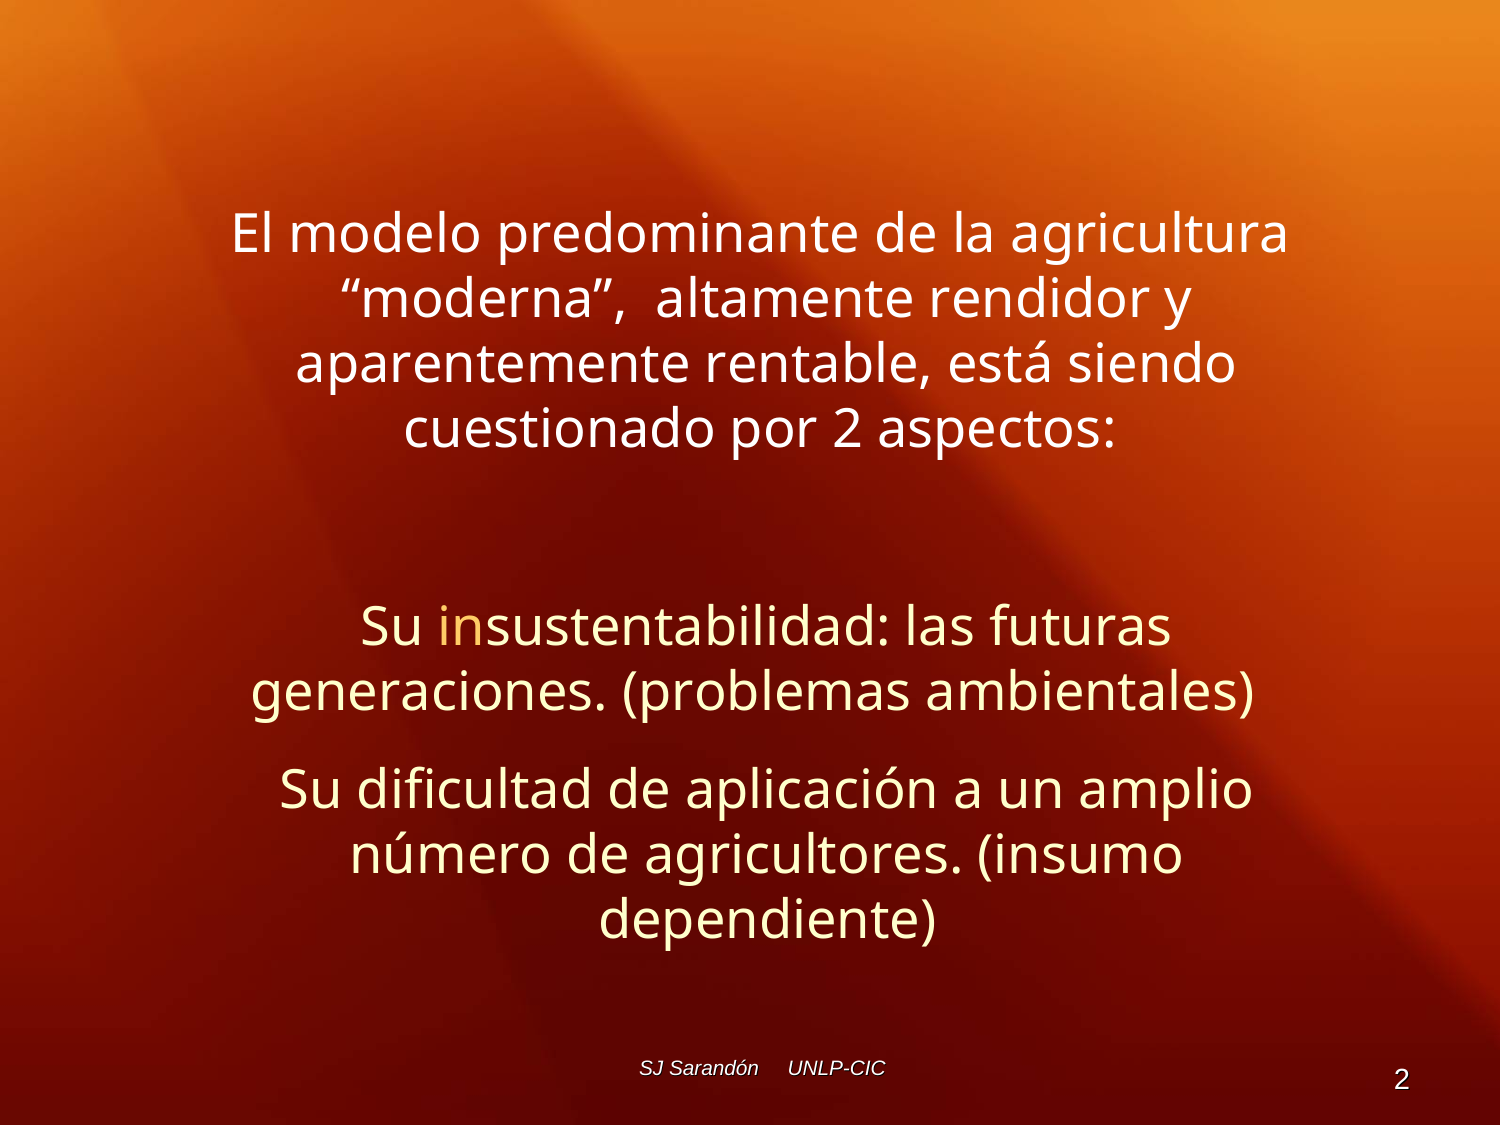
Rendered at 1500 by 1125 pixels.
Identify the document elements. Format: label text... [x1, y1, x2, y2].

text_box SJ Sarandón UNLP-CIC [524, 1009, 1000, 1088]
text_box <número> [1074, 1024, 1426, 1103]
text_box El modelo predominante de la agricultura “moderna”, altamente rendidor y aparentemente rentable, está siendo cuestionado por 2 aspectos: Su insustentabilidad: las futuras generaciones. (problemas ambientales) Su dificultad de aplicación a un amplio número de agricultores. (insumo dependiente) [162, 190, 1373, 958]
picture [0, 0, 1500, 1125]
